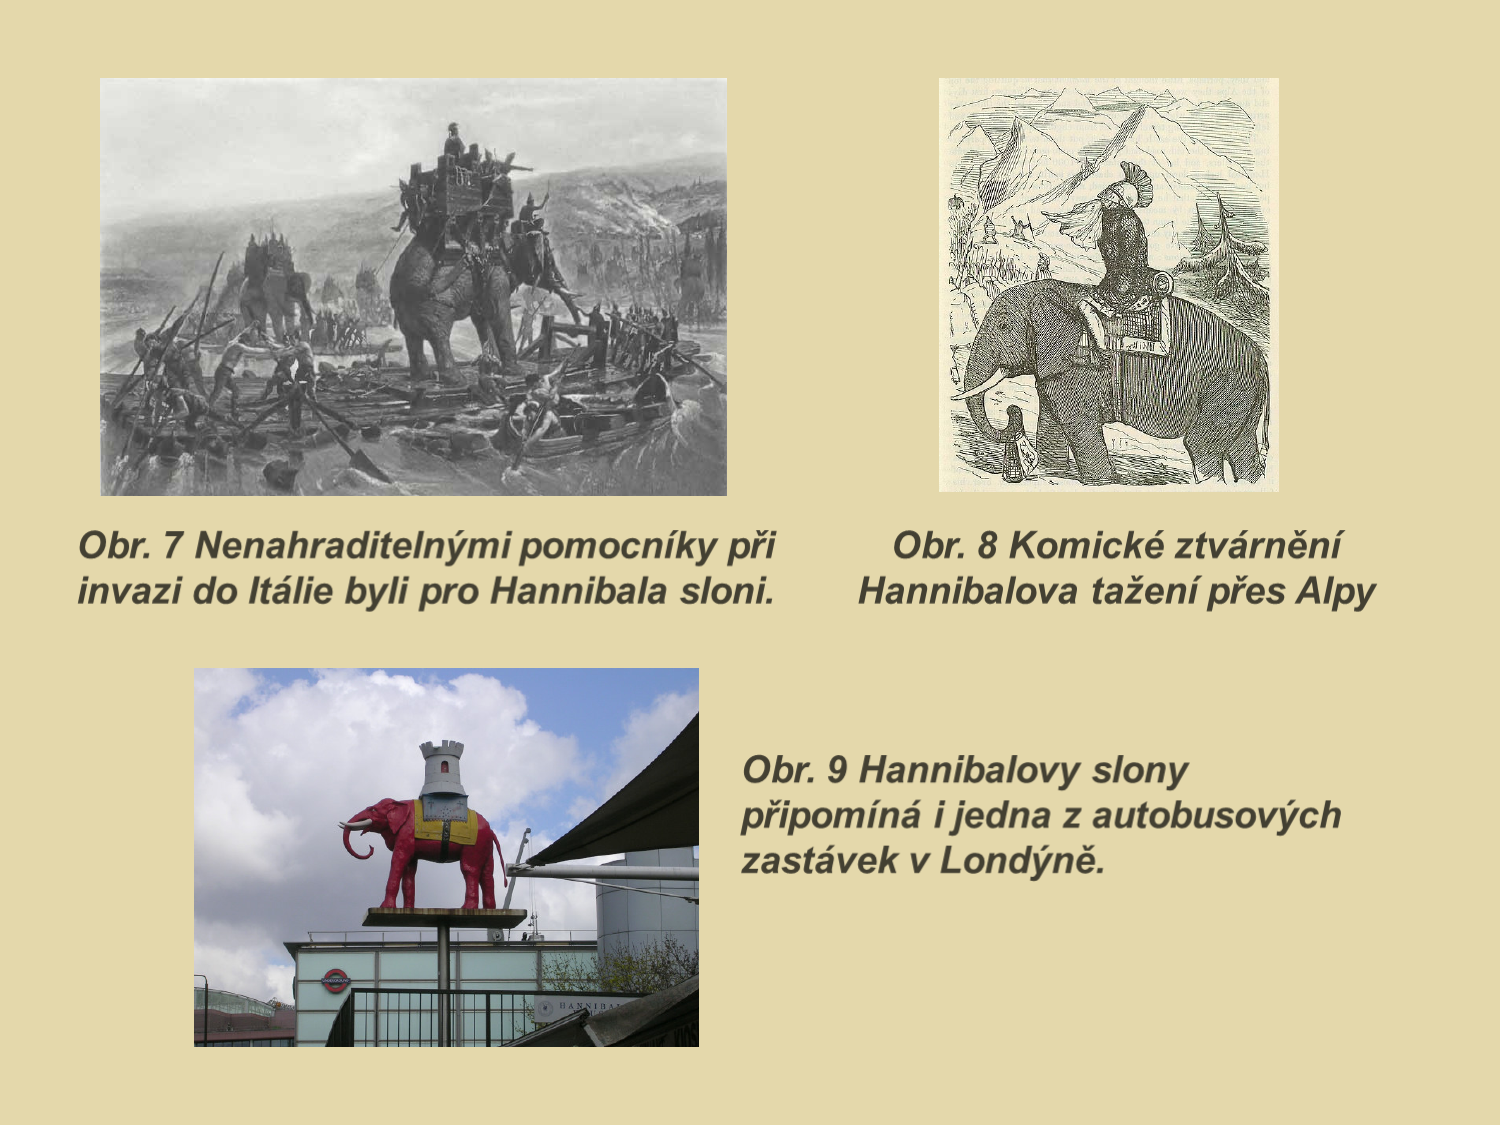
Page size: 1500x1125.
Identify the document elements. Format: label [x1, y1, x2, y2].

picture [194, 668, 699, 1047]
picture [939, 78, 1279, 492]
picture [717, 734, 1380, 906]
picture [53, 509, 809, 636]
picture [100, 78, 727, 496]
picture [833, 509, 1410, 636]
